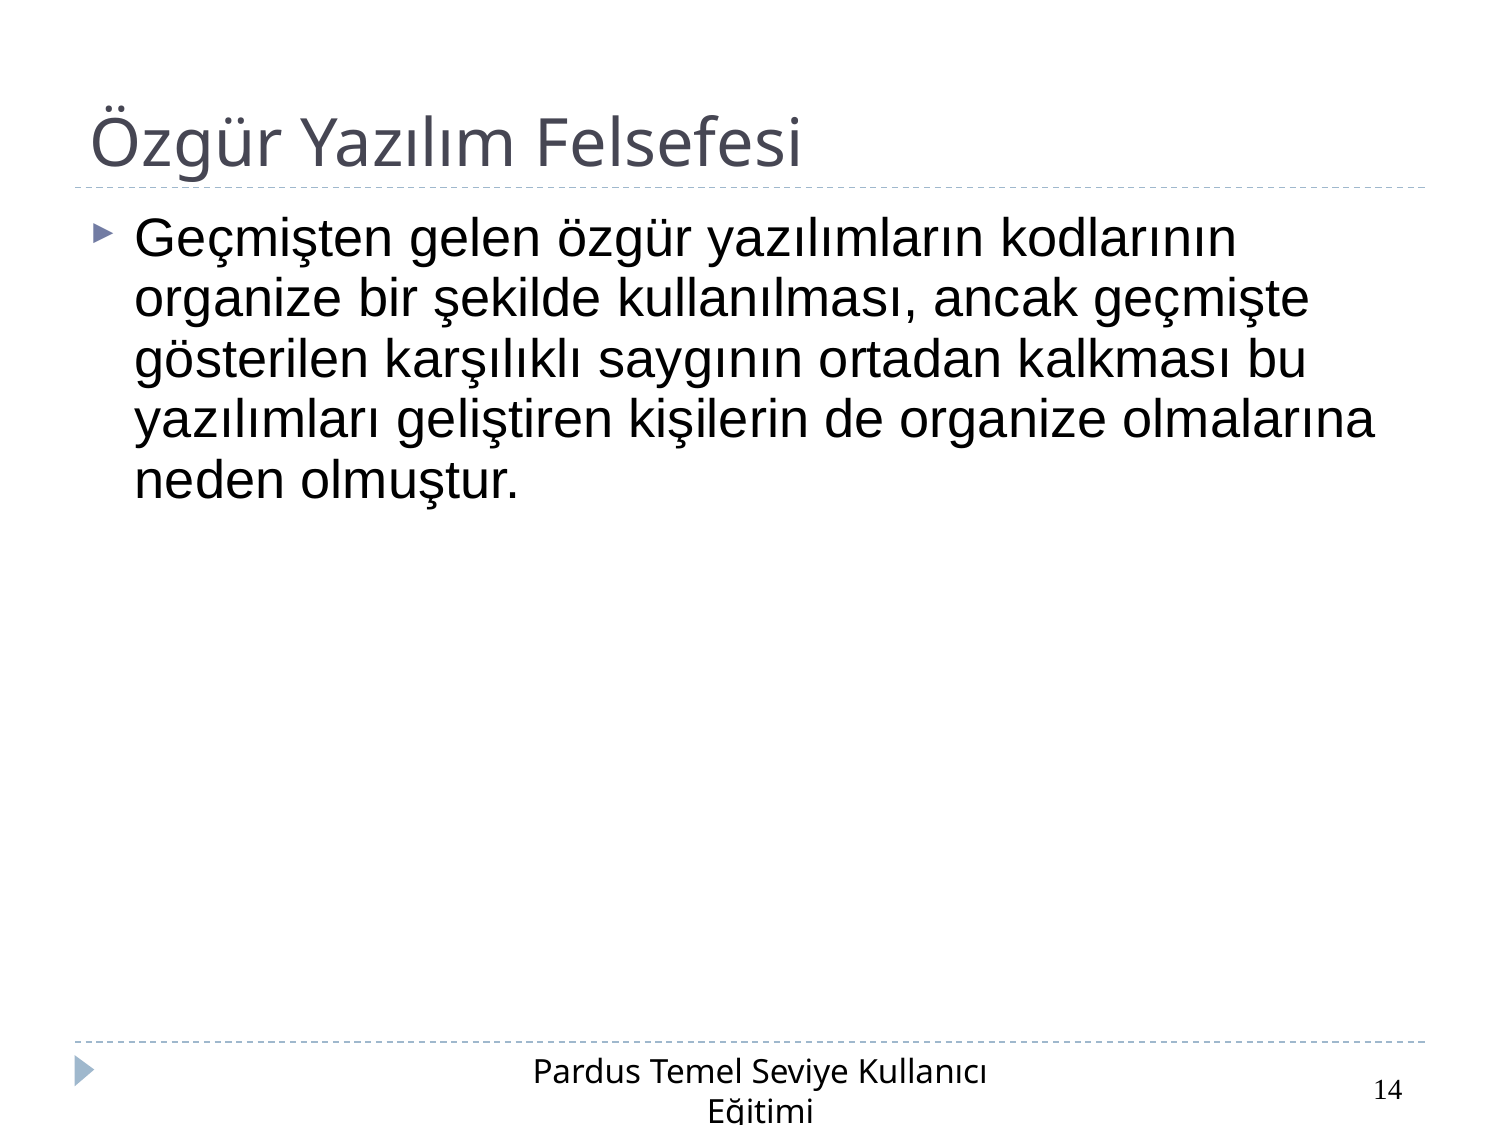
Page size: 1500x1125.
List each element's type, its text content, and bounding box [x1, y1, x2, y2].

title Özgür Yazılım Felsefesi [75, 24, 1425, 188]
list Geçmişten gelen özgür yazılımların kodlarının organize bir şekilde kullanılması, ancak geçmişte gösterilen karşılıklı saygının ortadan kalkması bu yazılımları geliştiren kişilerin de organize olmalarına neden olmuştur. [75, 200, 1425, 1010]
